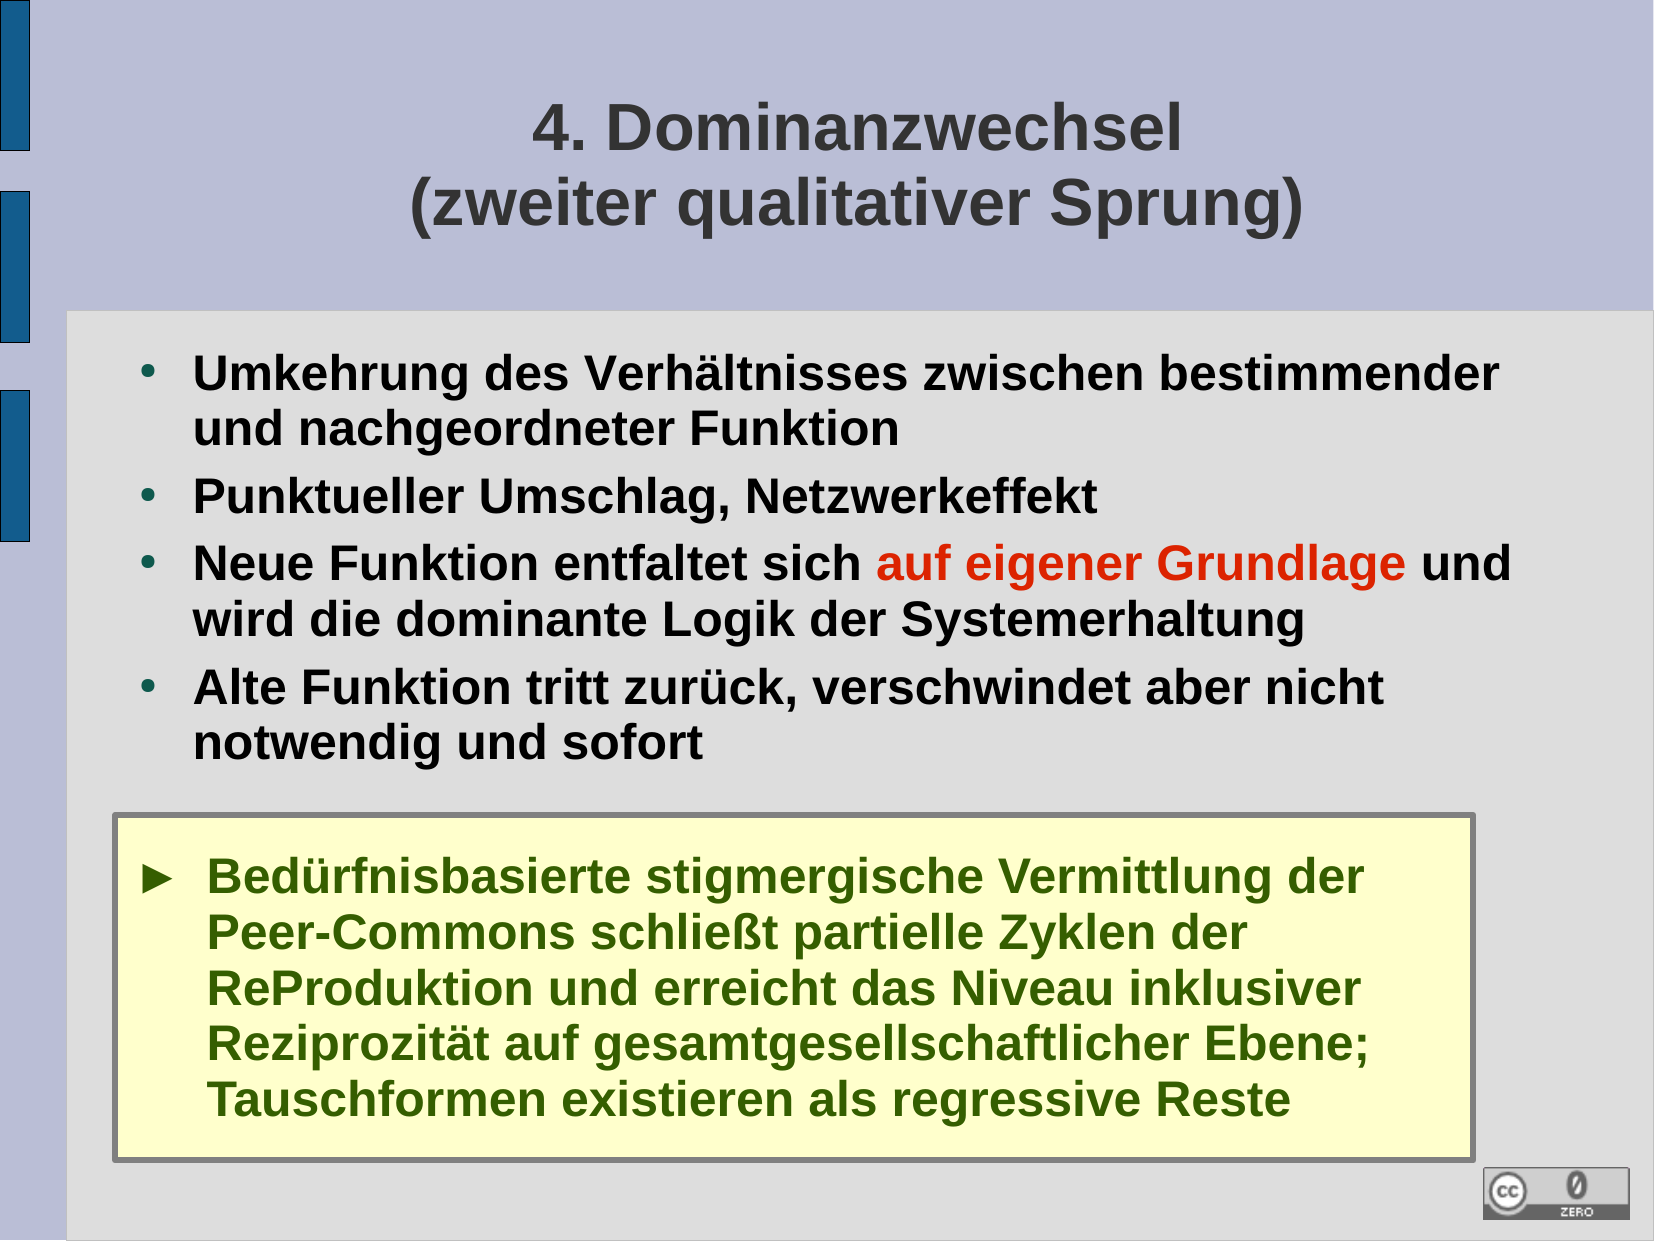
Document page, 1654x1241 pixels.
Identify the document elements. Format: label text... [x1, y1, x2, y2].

title 4. Dominanzwechsel (zweiter qualitativer Sprung) [121, 61, 1595, 269]
picture [1483, 1167, 1630, 1220]
text_box ► Bedürfnisbasierte stigmergische Vermittlung der Peer-Commons schließt partielle Zyklen der ReProduktion und erreicht das Niveau inklusiver Reziprozität auf gesamtgesellschaftlicher Ebene; Tauschformen existieren als regressive Reste [115, 814, 1474, 1161]
list Umkehrung des Verhältnisses zwischen bestimmender und nachgeordneter Funktion Punktueller Umschlag, Netzwerkeffekt Neue Funktion entfaltet sich auf eigener Grundlage und wird die dominante Logik der Systemerhaltung Alte Funktion tritt zurück, verschwindet aber nicht notwendig und sofort [121, 344, 1595, 1152]
